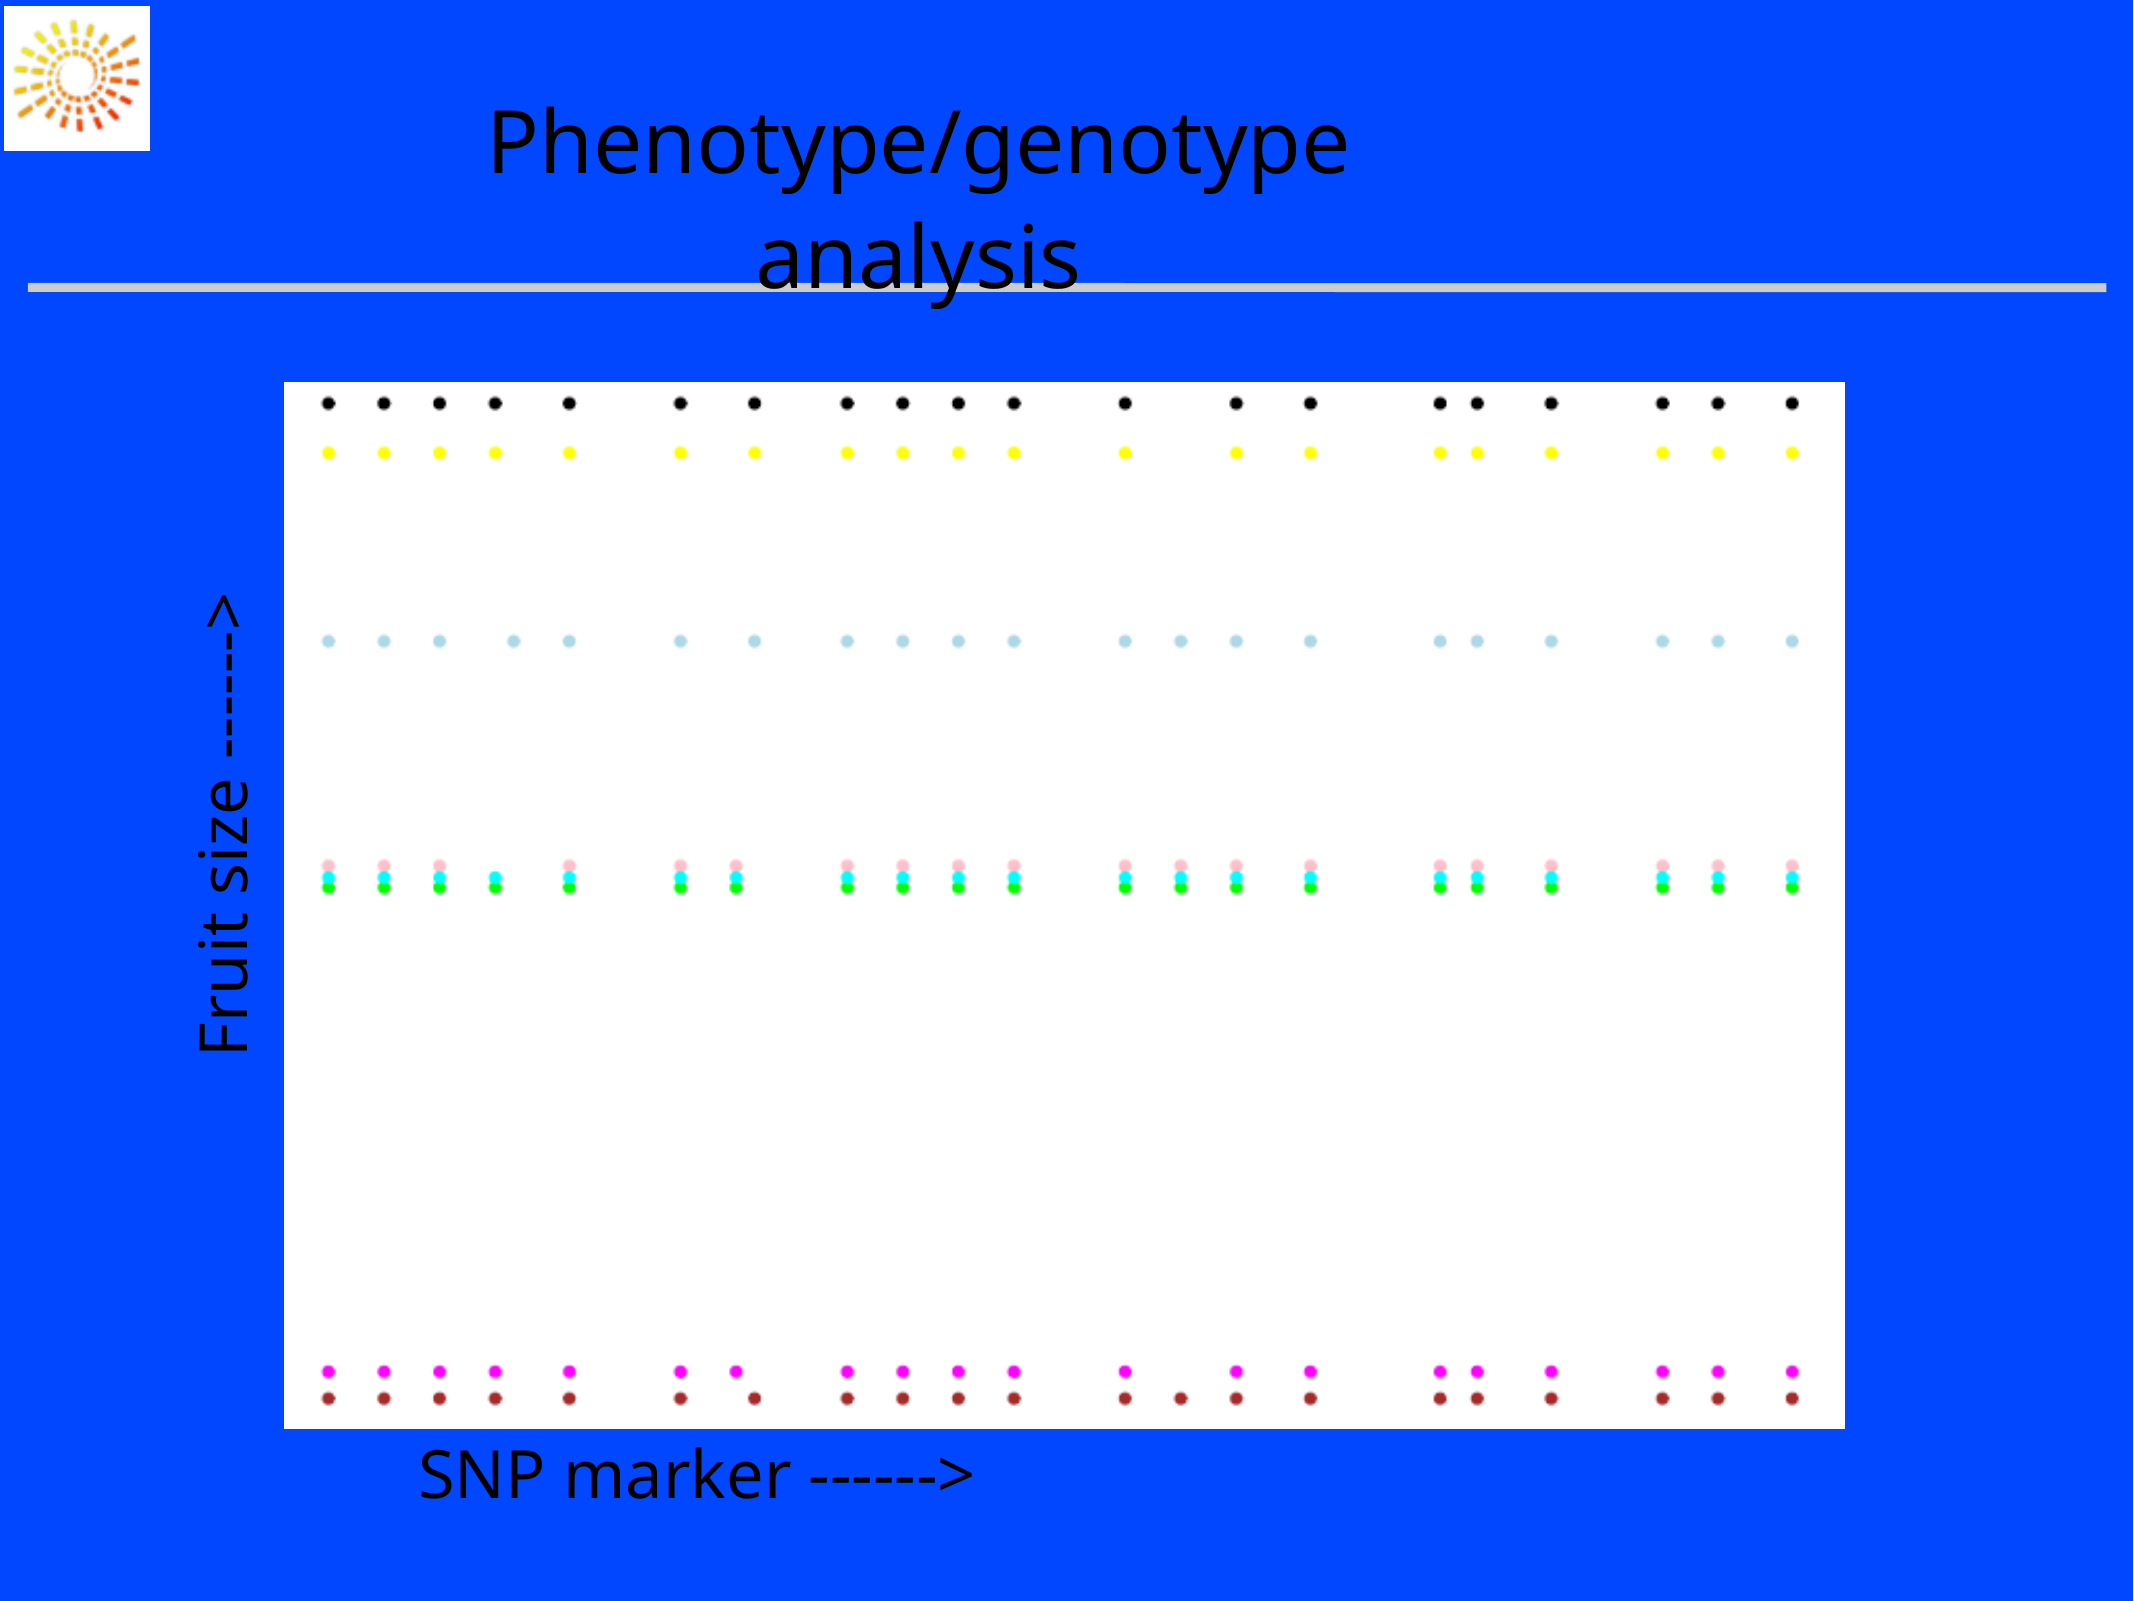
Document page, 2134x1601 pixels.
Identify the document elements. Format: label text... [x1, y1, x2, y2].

picture [4, 6, 150, 151]
text_box Fruit size ------> [170, 300, 263, 1351]
picture [284, 382, 1845, 1429]
text_box SNP marker ------> [172, 1421, 1223, 1513]
text_box Phenotype/genotype analysis [300, 75, 1538, 191]
